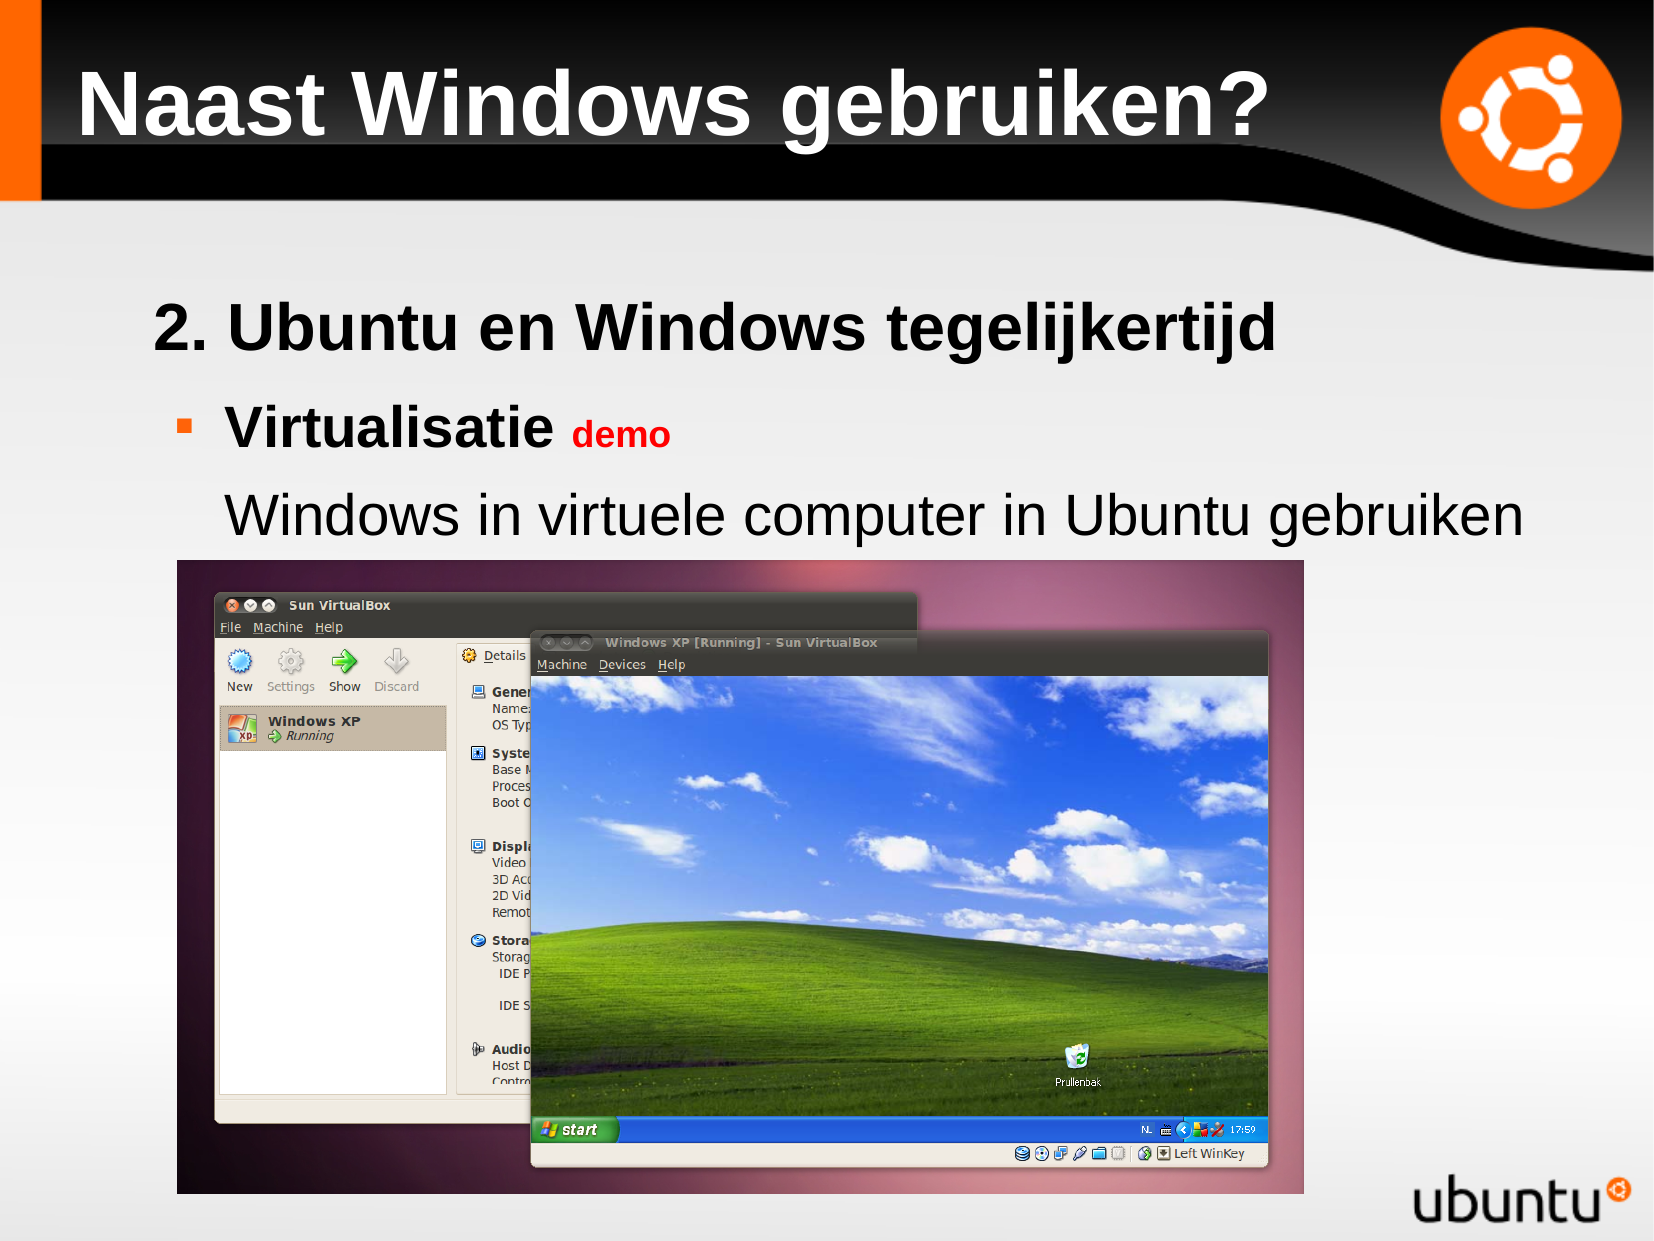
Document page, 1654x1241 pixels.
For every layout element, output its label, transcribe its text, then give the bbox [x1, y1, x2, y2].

picture [0, 0, 1654, 1241]
title Naast Windows gebruiken? [76, 7, 1565, 200]
list 2. Ubuntu en Windows tegelijkertijd Virtualisatie demo Windows in virtuele computer in Ubuntu gebruiken [82, 290, 1571, 1094]
